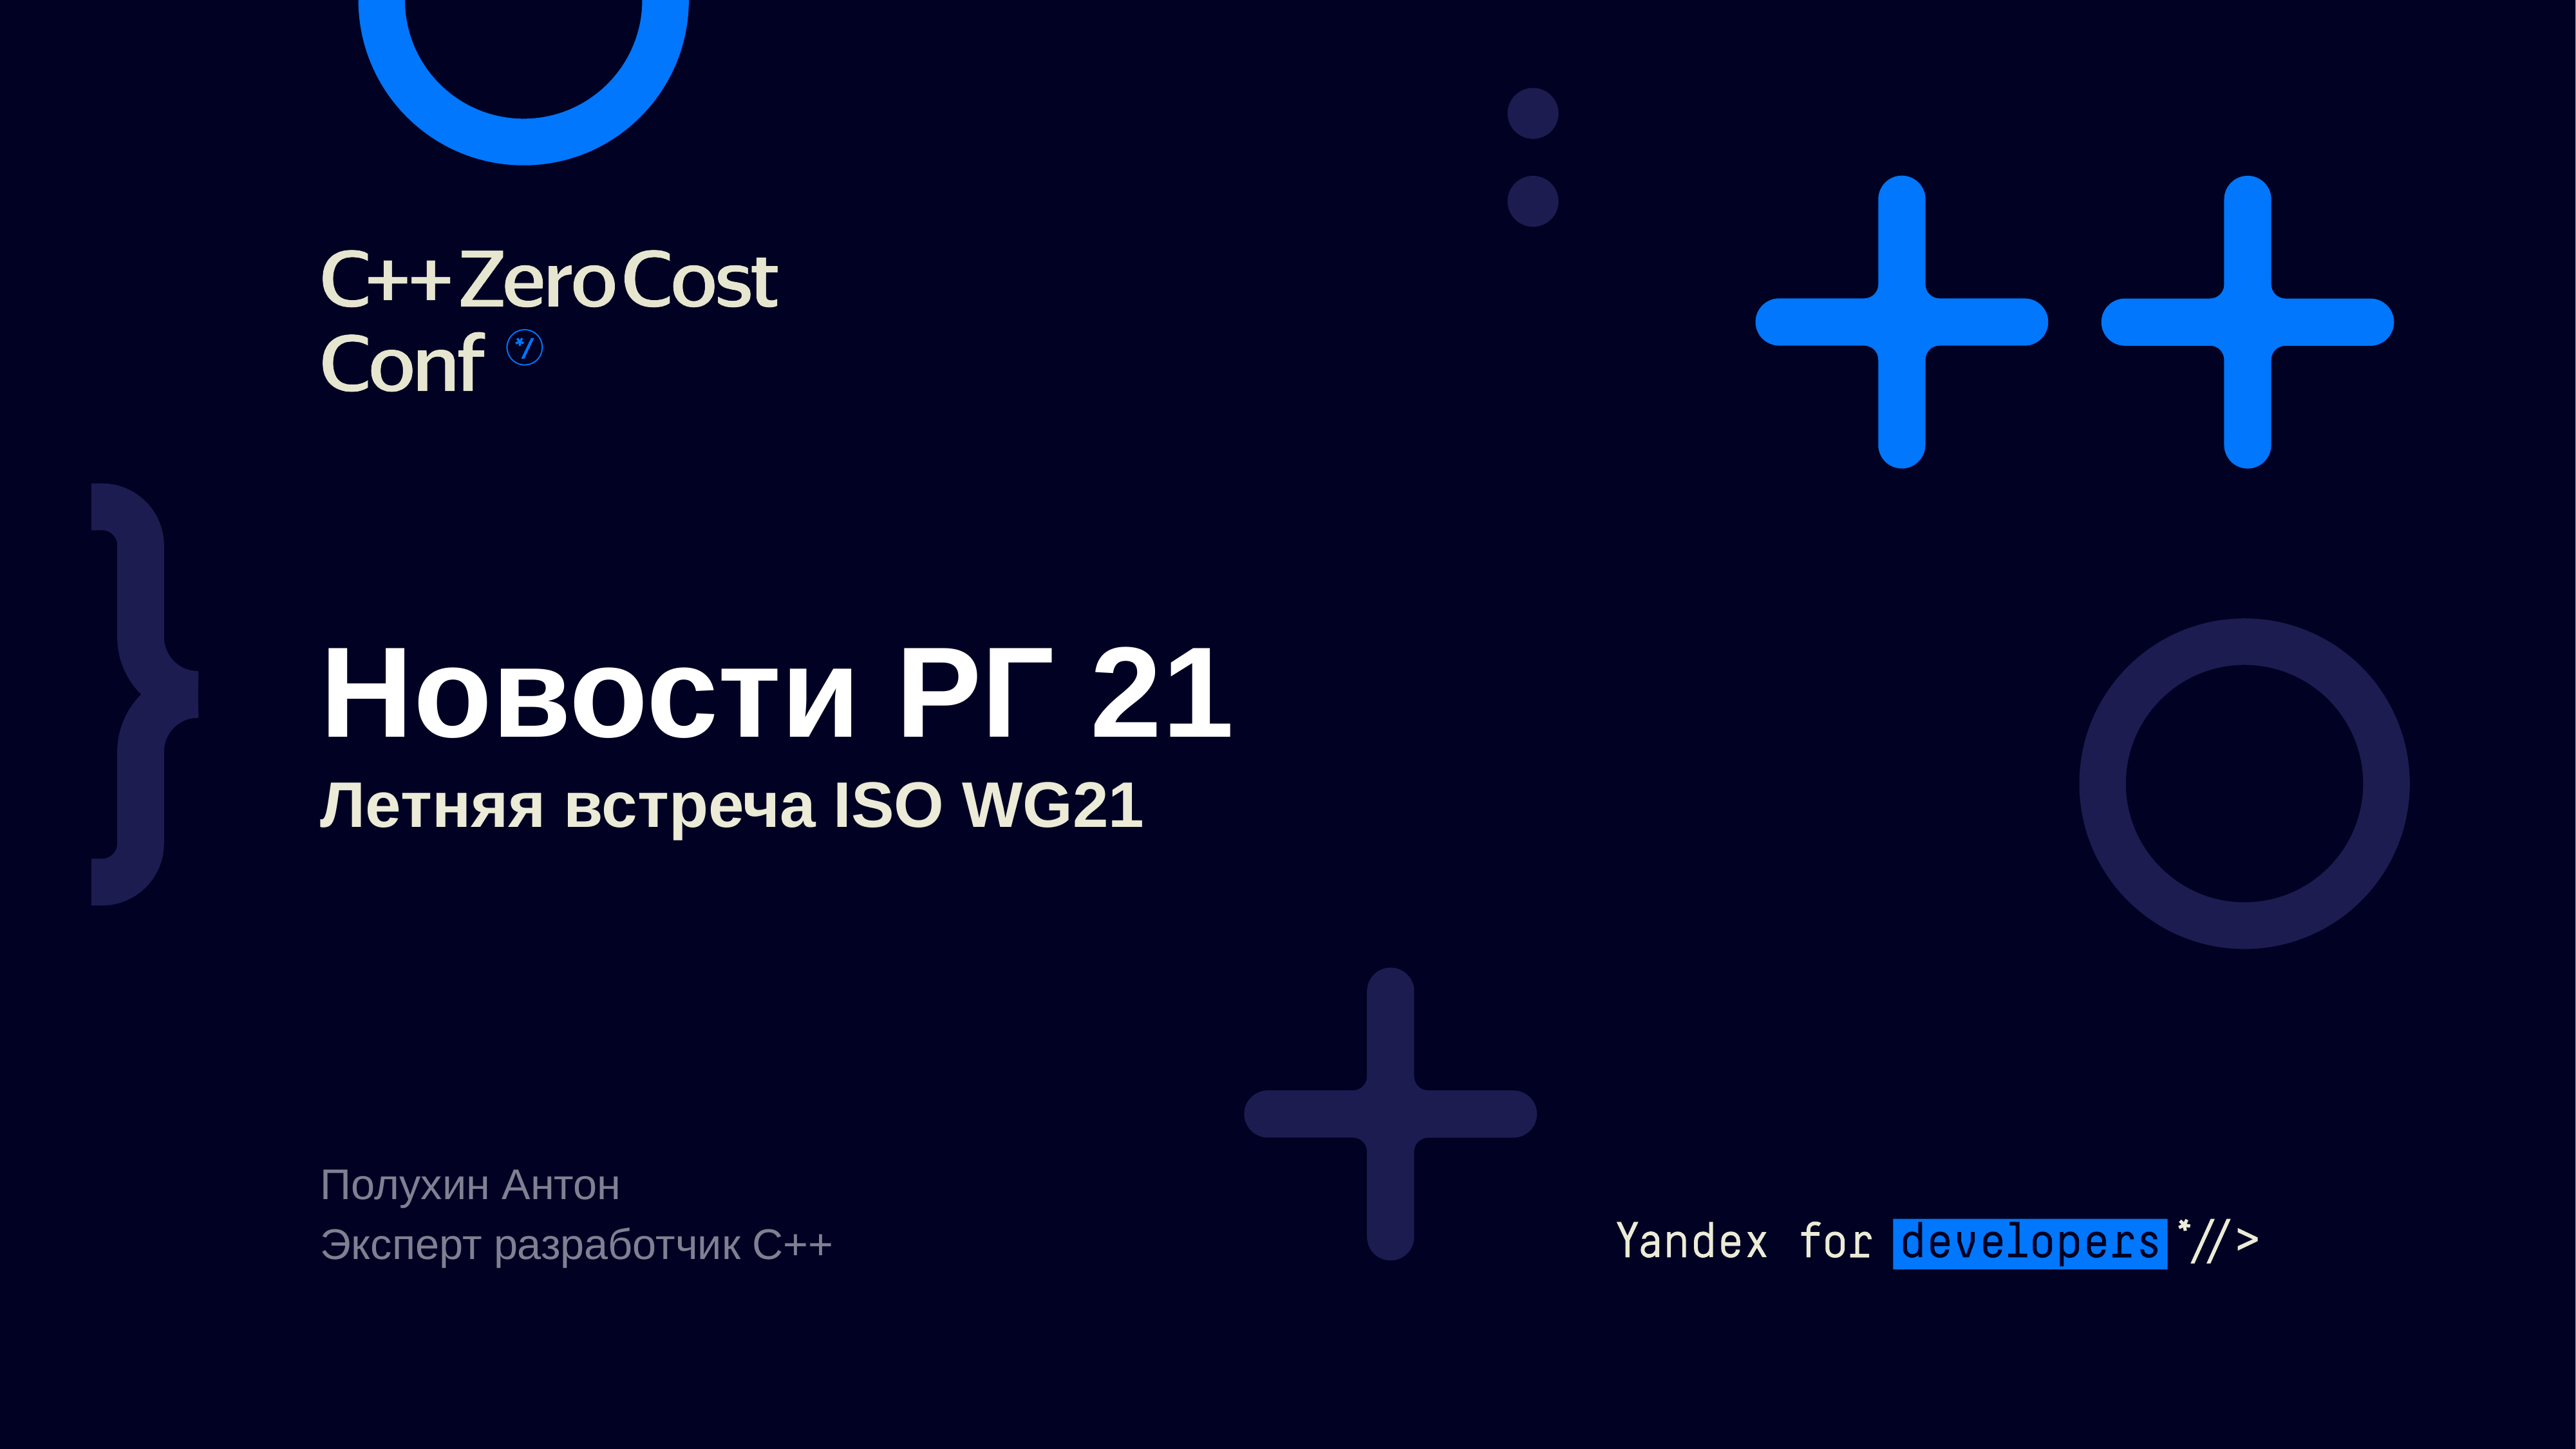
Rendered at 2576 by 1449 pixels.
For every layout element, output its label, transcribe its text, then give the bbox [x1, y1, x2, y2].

picture [320, 238, 789, 410]
subtitle Полухин Антон Эксперт разработчик C++ [320, 1072, 1134, 1268]
title Новости РГ 21 Летняя встреча ISO WG21 [320, 442, 2280, 985]
